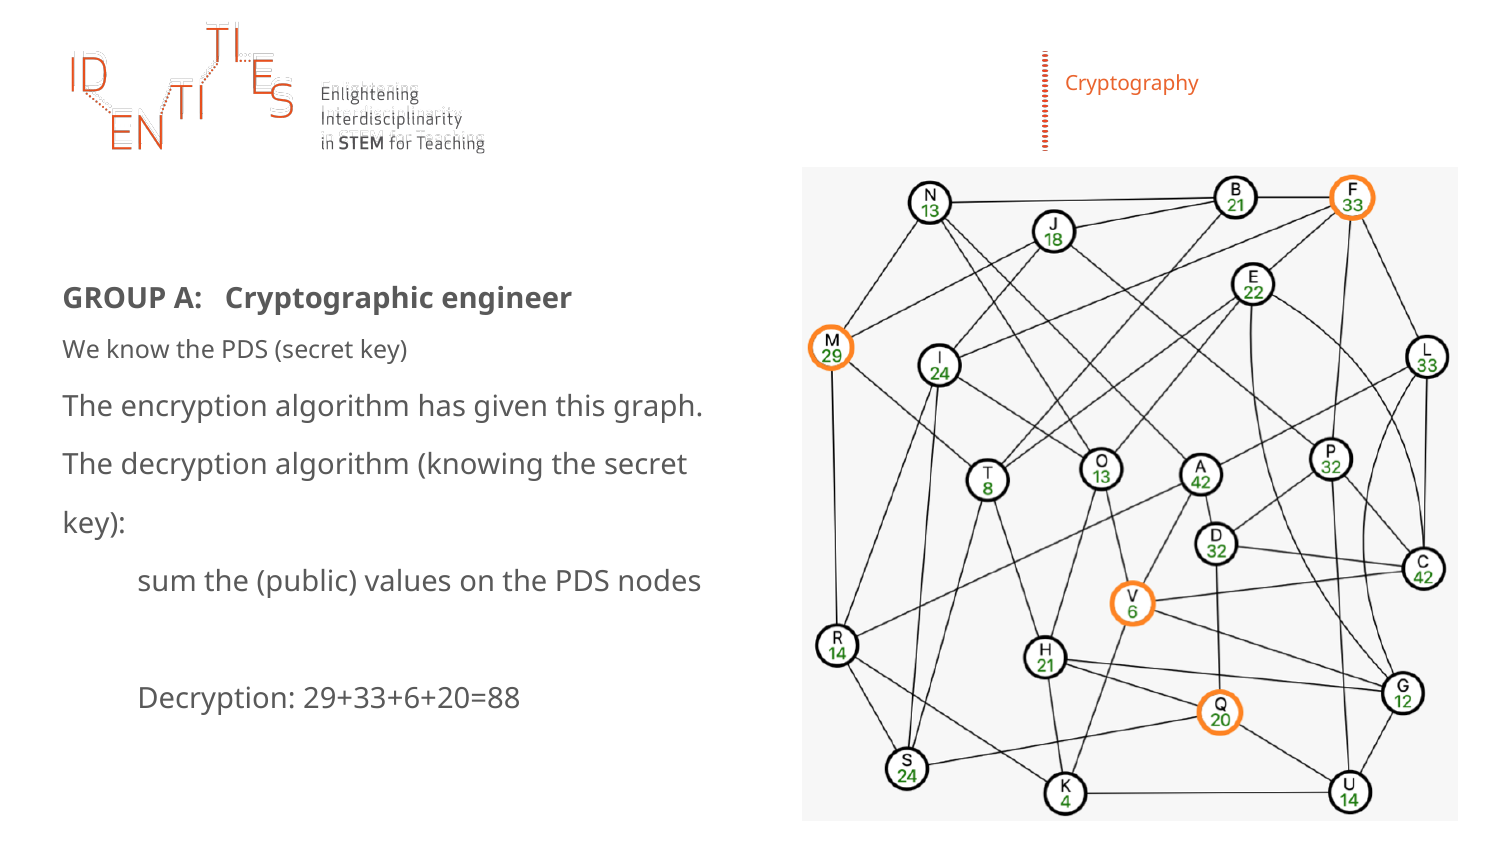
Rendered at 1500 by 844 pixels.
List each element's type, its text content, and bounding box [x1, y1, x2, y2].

picture [802, 167, 1458, 821]
picture [1042, 51, 1051, 151]
text_box Cryptography [1050, 61, 1472, 168]
picture [71, 18, 485, 157]
text_box GROUP A: Cryptographic engineer We know the PDS (secret key) The encryption algorithm has given this graph. The decryption algorithm (knowing the secret key): sum the (public) values on the PDS nodes Decryption: 29+33+6+20=88 [47, 271, 751, 822]
